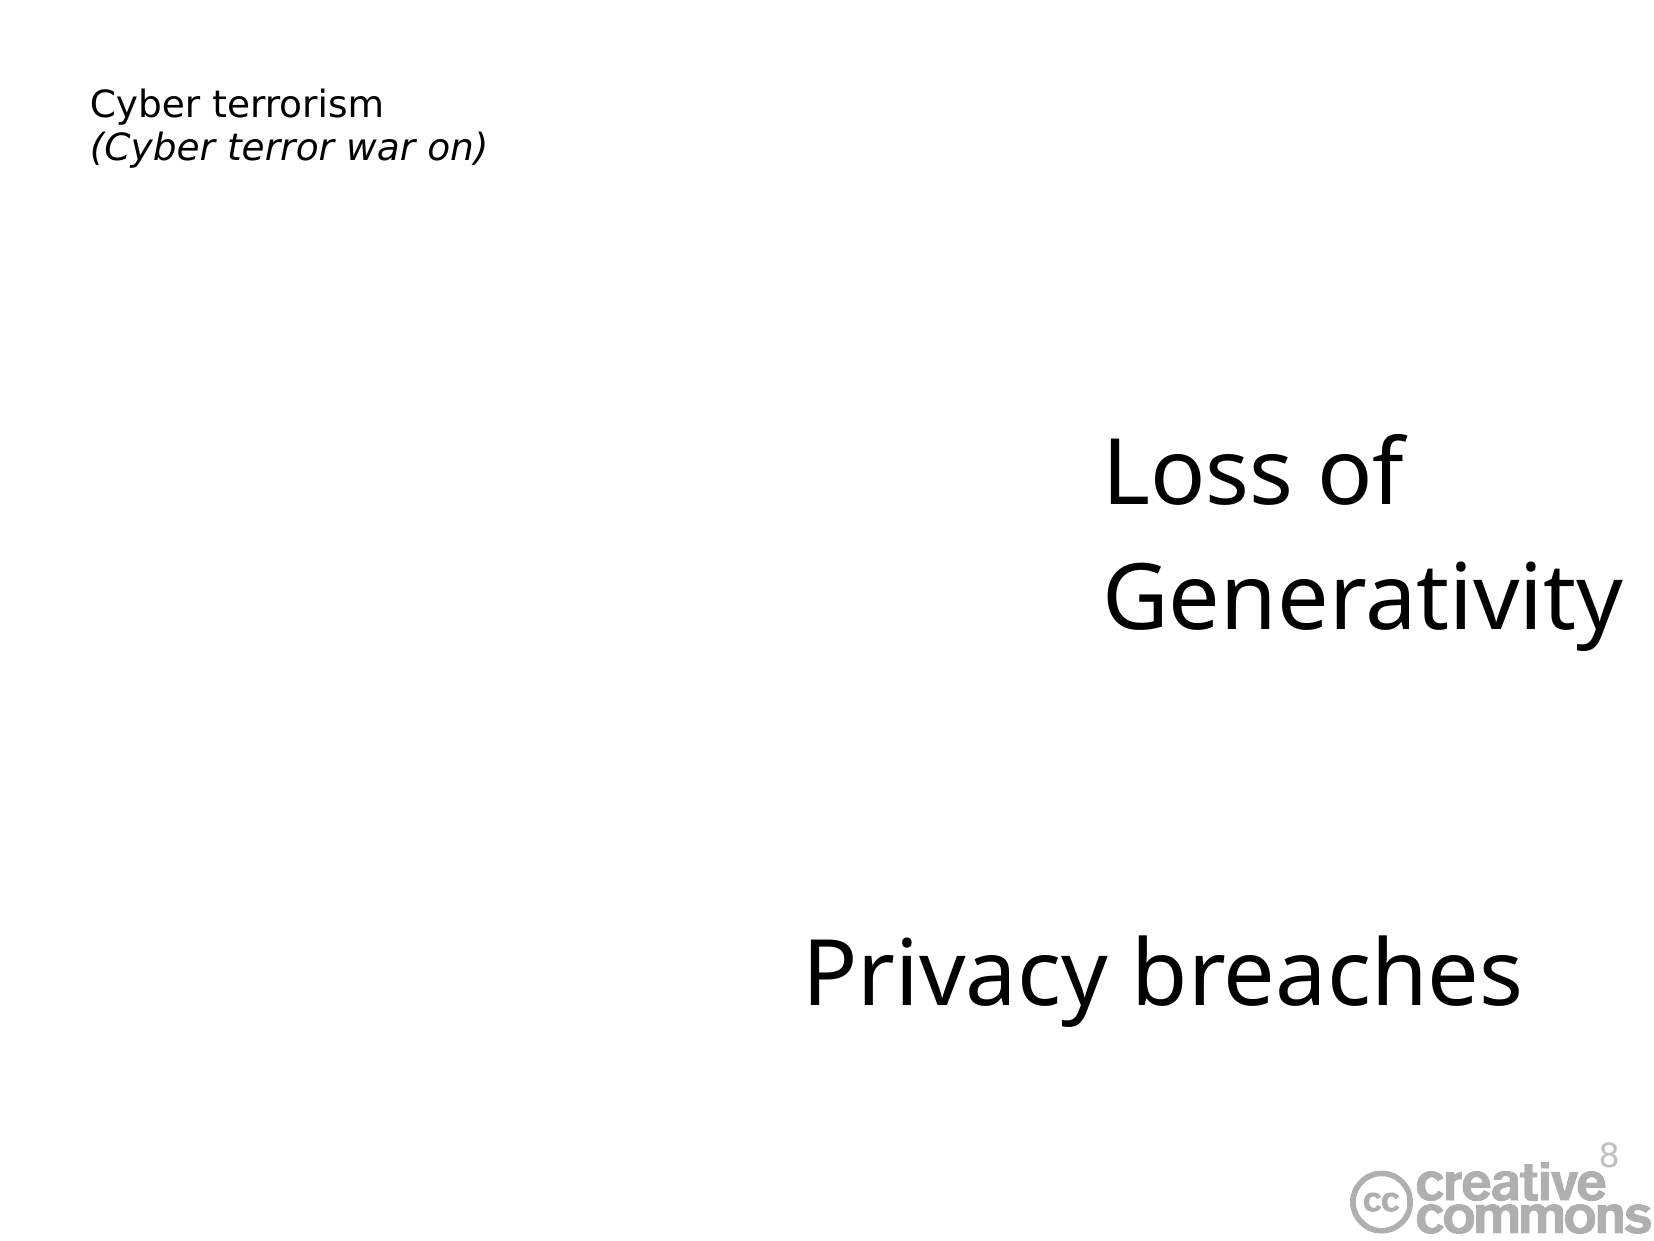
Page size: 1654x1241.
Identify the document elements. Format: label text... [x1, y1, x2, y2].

text_box Loss of Generativity [1087, 399, 1569, 638]
text_box Privacy breaches [787, 900, 1508, 1038]
text_box Cyber terrorism (Cyber terror war on) [75, 75, 495, 177]
picture [1350, 1162, 1651, 1234]
